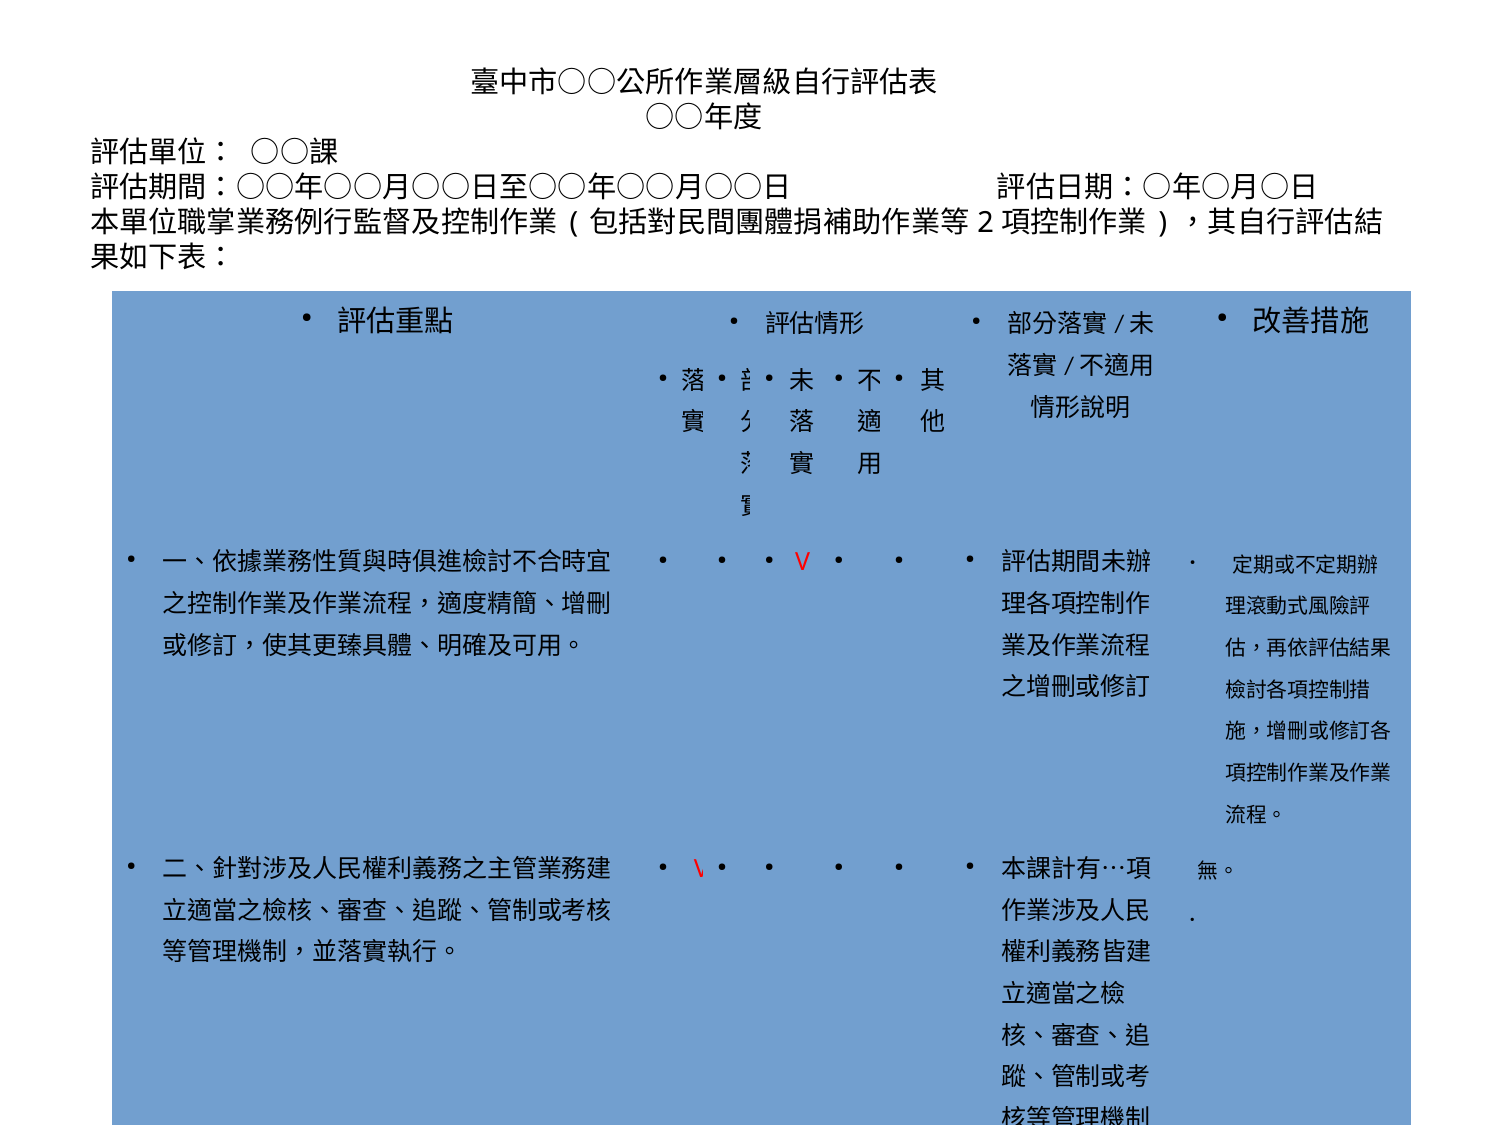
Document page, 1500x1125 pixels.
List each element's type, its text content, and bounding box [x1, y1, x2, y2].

table_cell [820, 529, 880, 836]
table_cell V [750, 529, 820, 836]
table_cell V [644, 836, 703, 1125]
table_cell 定期或不定期辦理滾動式風險評估，再依評估結果檢討各項控制措施，增刪或修訂各項控制作業及作業流程。 [1175, 529, 1411, 836]
table_cell 未落實 [750, 347, 820, 529]
table_cell [820, 836, 880, 1125]
table_cell 二、針對涉及人民權利義務之主管業務建立適當之檢核、審查、追蹤、管制或考核等管理機制，並落實執行。 [112, 836, 644, 1125]
table_cell 不適用 [820, 347, 880, 529]
table_header 評估重點 [112, 291, 644, 529]
table_cell 評估期間未辦理各項控制作業及作業流程之增刪或修訂 [951, 529, 1175, 836]
title 臺中市○○公所作業層級自行評估表 ○○年度 評估單位： ○○課 評估期間：○○年○○月○○日至○○年○○月○○日 評估日期：○年○月○日 本單位職掌業務例行監督及控制作業(包括對民間團體捐補助作業等2項控制作業)，其自行評估結果如下表： [75, 45, 1426, 291]
table_cell 無。 [1175, 836, 1411, 1125]
table_cell 部分落實 [703, 347, 750, 529]
table_cell [703, 836, 750, 1125]
table_cell [880, 836, 951, 1125]
table_cell 本課計有…項作業涉及人民權利義務皆建立適當之檢核、審查、追蹤、管制或考核等管理機制(可檢附各項作業流程) [951, 836, 1175, 1125]
table_header 改善措施 [1175, 291, 1411, 529]
table_cell 其他 [880, 347, 951, 529]
table_cell [644, 529, 703, 836]
table_header 部分落實/未落實/不適用情形說明 [951, 291, 1175, 529]
table_cell [750, 836, 820, 1125]
table_header 評估情形 [644, 291, 951, 347]
table_cell 落實 [644, 347, 703, 529]
table_cell 一、依據業務性質與時俱進檢討不合時宜之控制作業及作業流程，適度精簡、增刪或修訂，使其更臻具體、明確及可用。 [112, 529, 644, 836]
table_cell [880, 529, 951, 836]
table_cell [703, 529, 750, 836]
